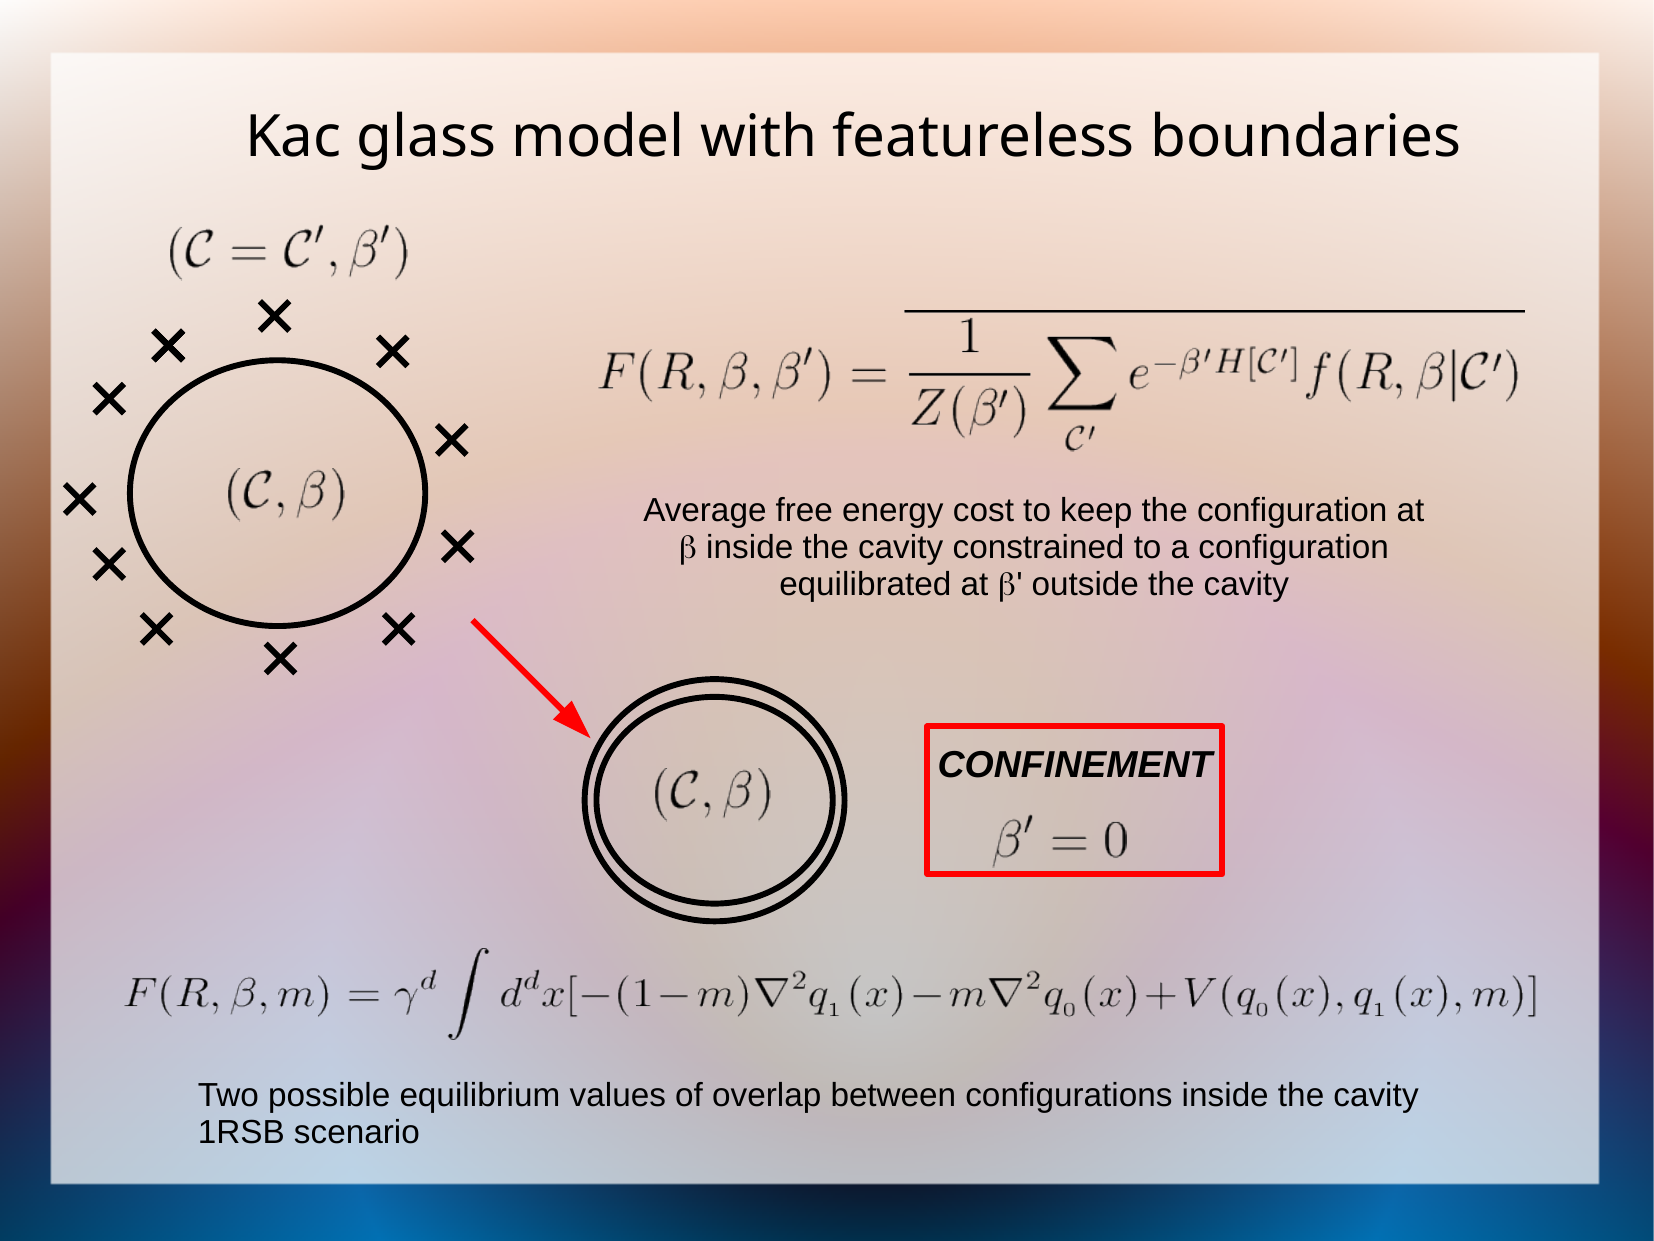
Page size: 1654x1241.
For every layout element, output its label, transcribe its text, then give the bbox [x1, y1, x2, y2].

text_box [129, 360, 426, 627]
text_box Kac glass model with featureless boundaries [200, 87, 1506, 170]
text_box Two possible equilibrium values of overlap between configurations inside the cavity 1RSB scenario [183, 1068, 1446, 1158]
text_box [927, 726, 1223, 735]
text_box Average free energy cost to keep the configuration at b inside the cavity constrained to a configuration equilibrated at b' outside the cavity [620, 484, 1449, 624]
text_box CONFINEMENT [922, 735, 1234, 793]
text_box [584, 679, 845, 922]
picture [0, 0, 1654, 1241]
text_box [927, 793, 1223, 875]
